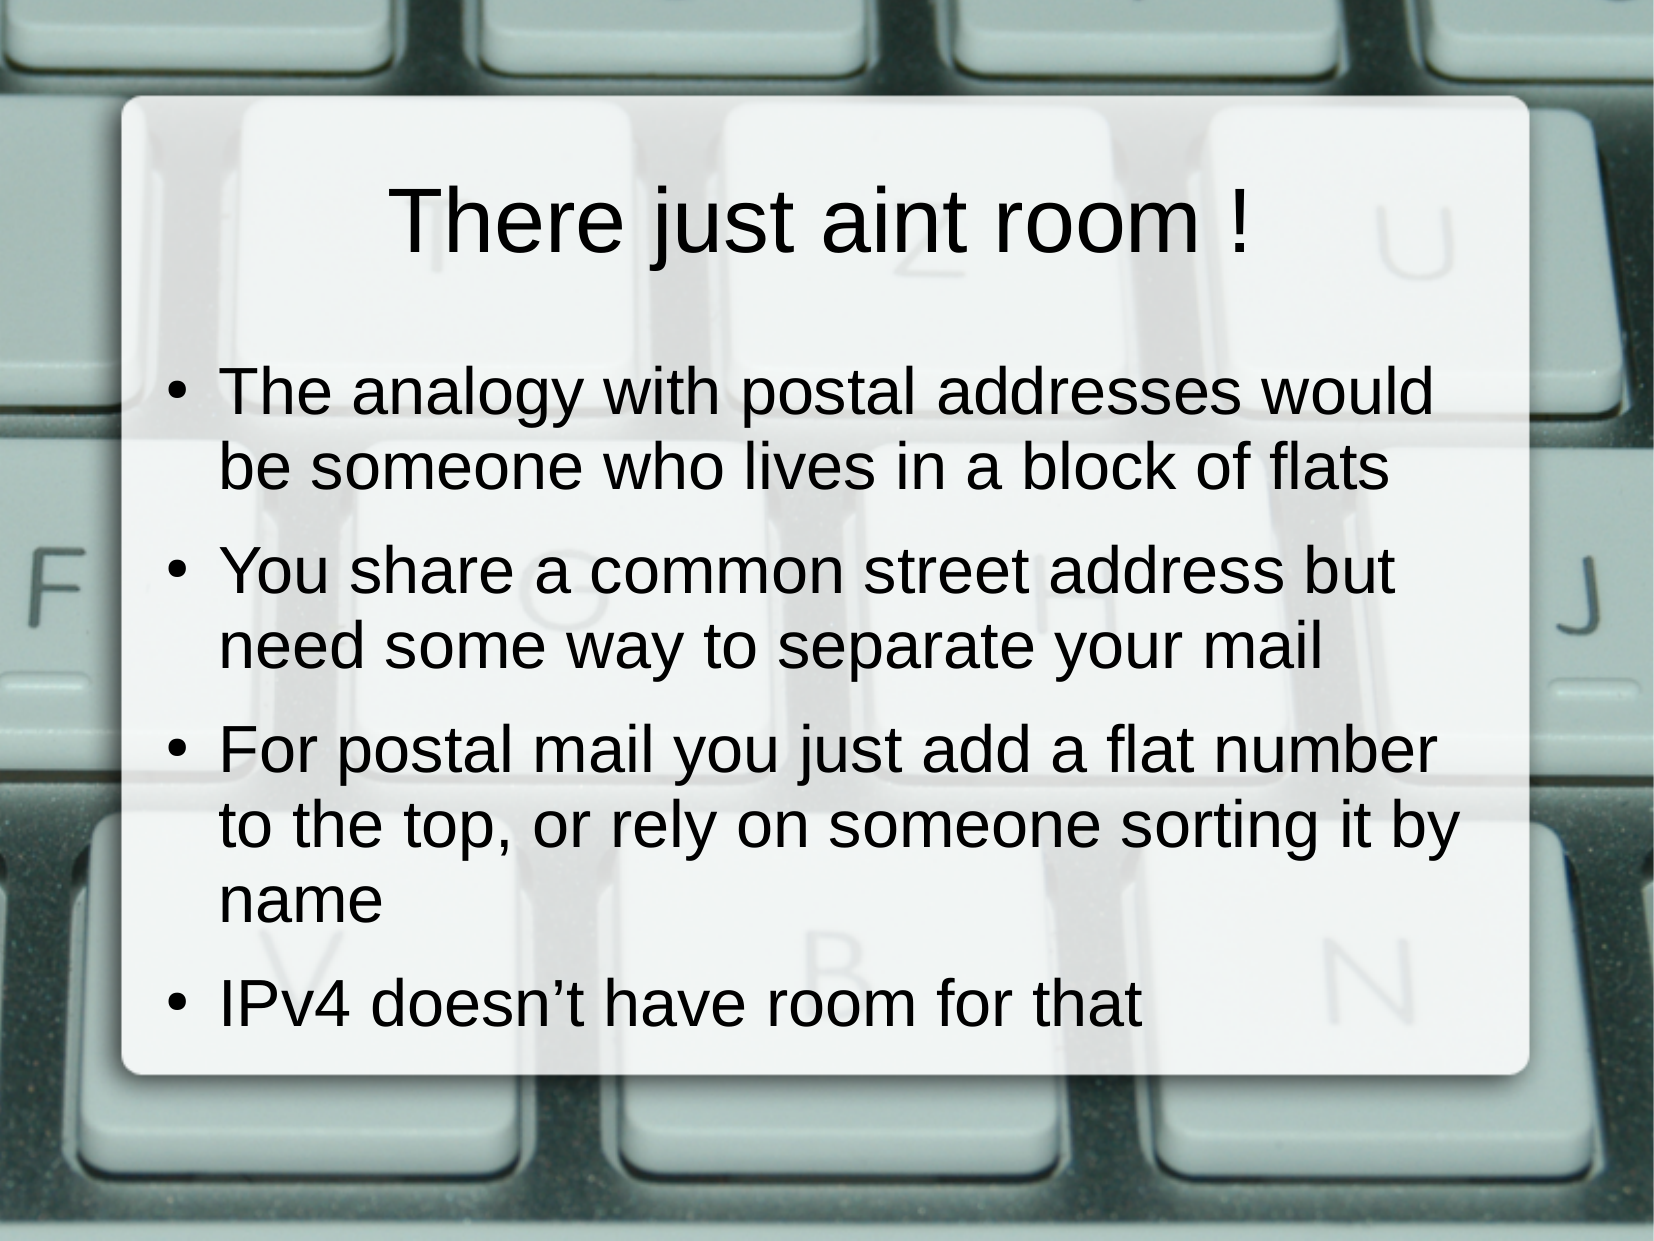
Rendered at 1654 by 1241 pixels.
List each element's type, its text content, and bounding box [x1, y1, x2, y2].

picture [0, 0, 1654, 1241]
list The analogy with postal addresses would be someone who lives in a block of flats You share a common street address but need some way to separate your mail For postal mail you just add a flat number to the top, or rely on someone sorting it by name IPv4 doesn’t have room for that [147, 354, 1506, 1049]
title There just aint room ! [135, 125, 1506, 318]
